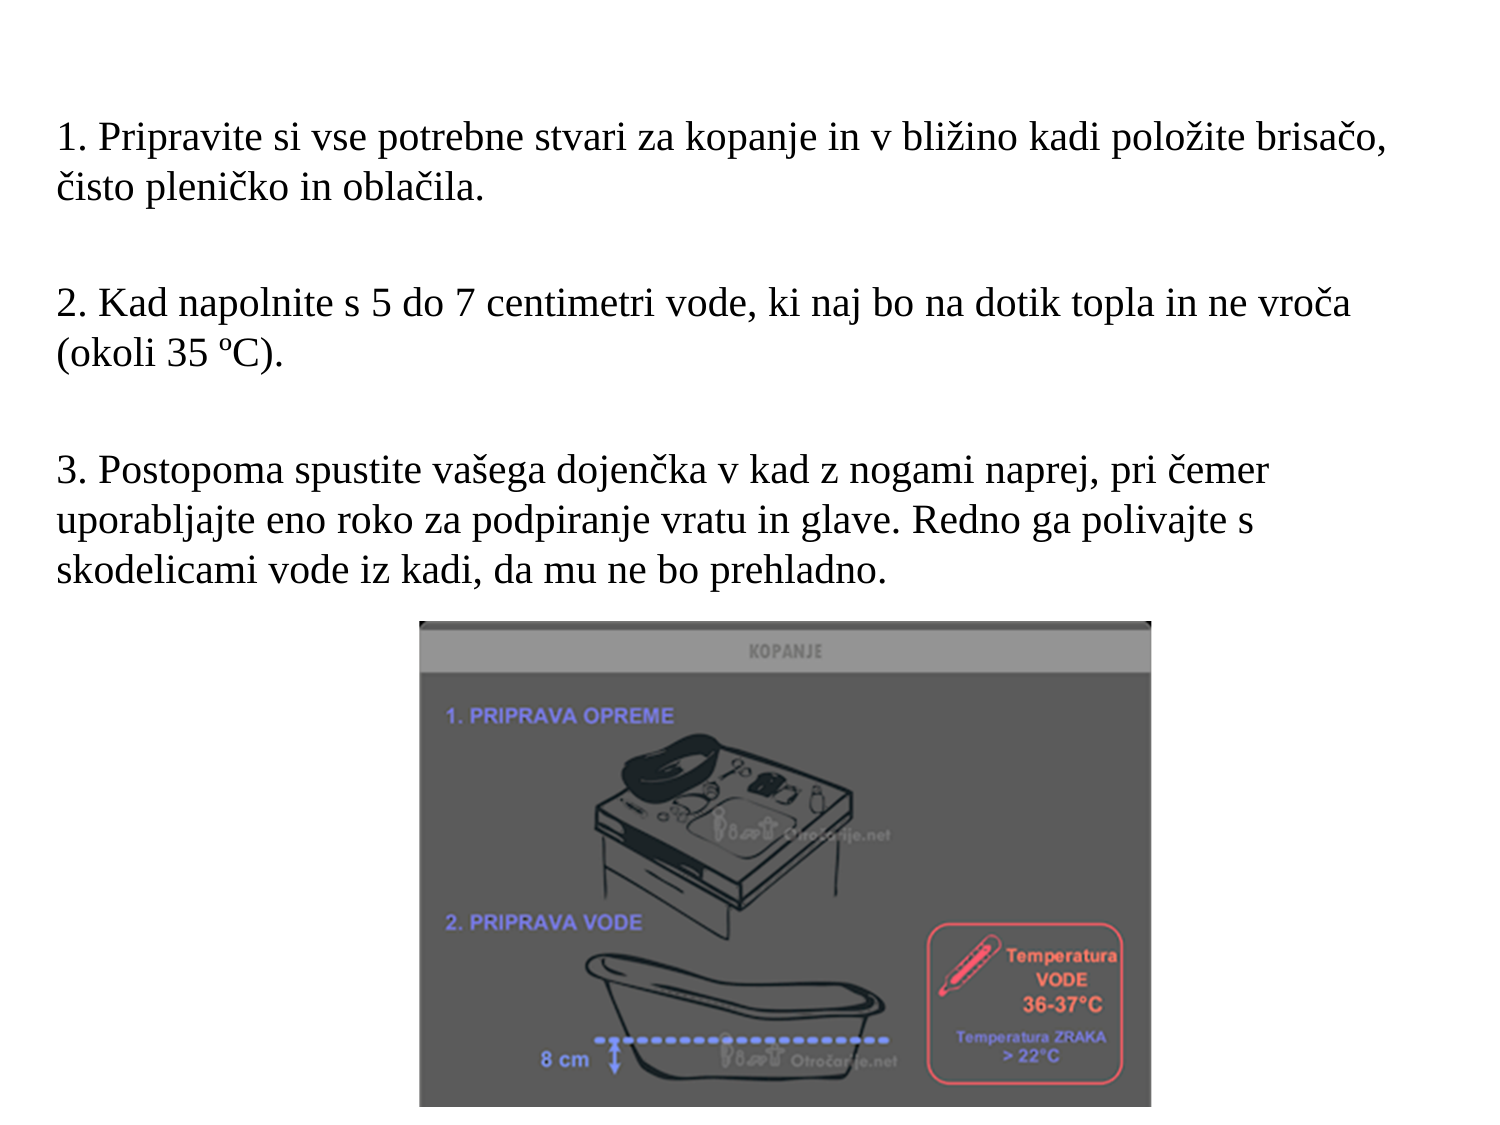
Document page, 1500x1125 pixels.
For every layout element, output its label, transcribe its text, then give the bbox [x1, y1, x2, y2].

list 1. Pripravite si vse potrebne stvari za kopanje in v bližino kadi položite brisačo, čisto pleničko in oblačila. 2. Kad napolnite s 5 do 7 centimetri vode, ki naj bo na dotik topla in ne vroča (okoli 35 ºC). 3. Postopoma spustite vašega dojenčka v kad z nogami naprej, pri čemer uporabljajte eno roko za podpiranje vratu in glave. Redno ga polivajte s skodelicami vode iz kadi, da mu ne bo prehladno. [41, 42, 1424, 941]
picture [419, 621, 1152, 1107]
